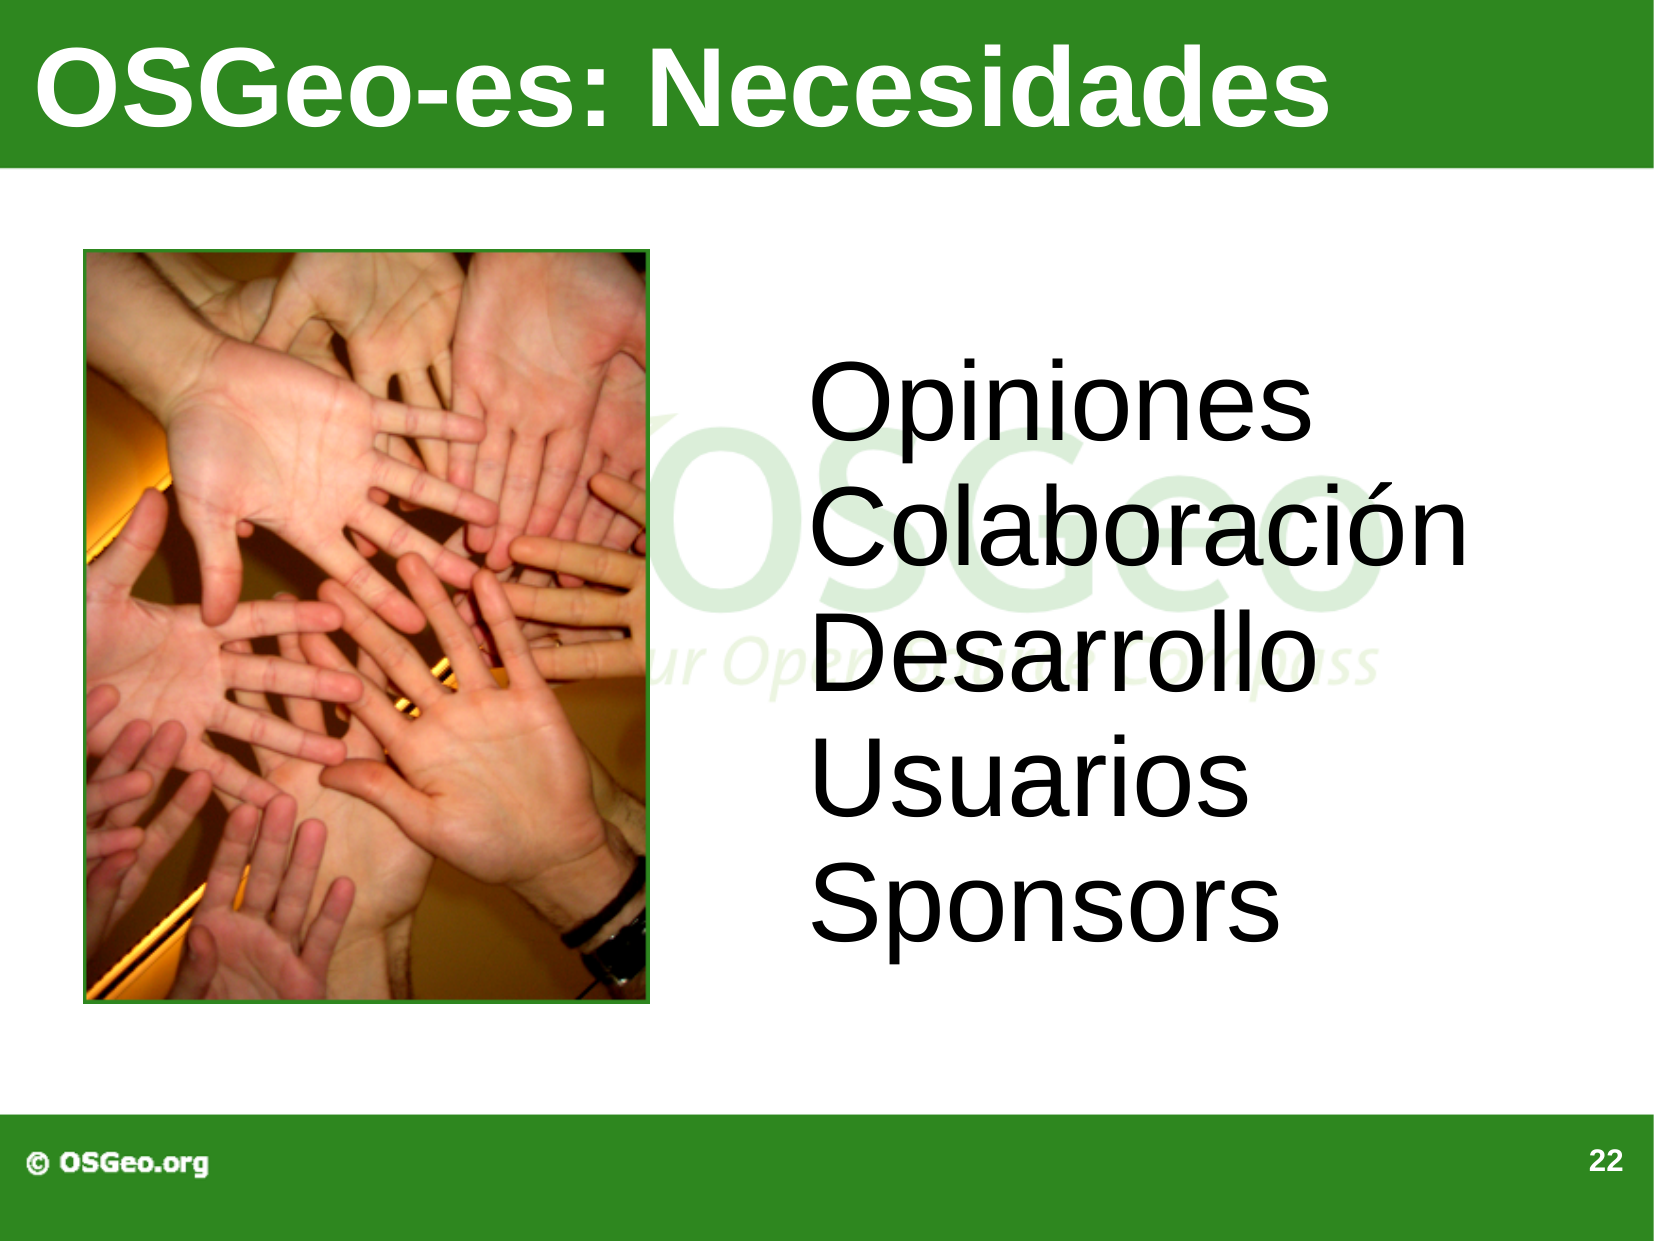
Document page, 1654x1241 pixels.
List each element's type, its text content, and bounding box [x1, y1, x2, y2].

text_box OSGeo-es: Necesidades [18, 17, 1349, 159]
text_box Opiniones Colaboración Desarrollo Usuarios Sponsors [761, 330, 1560, 974]
picture [0, 0, 1654, 1241]
